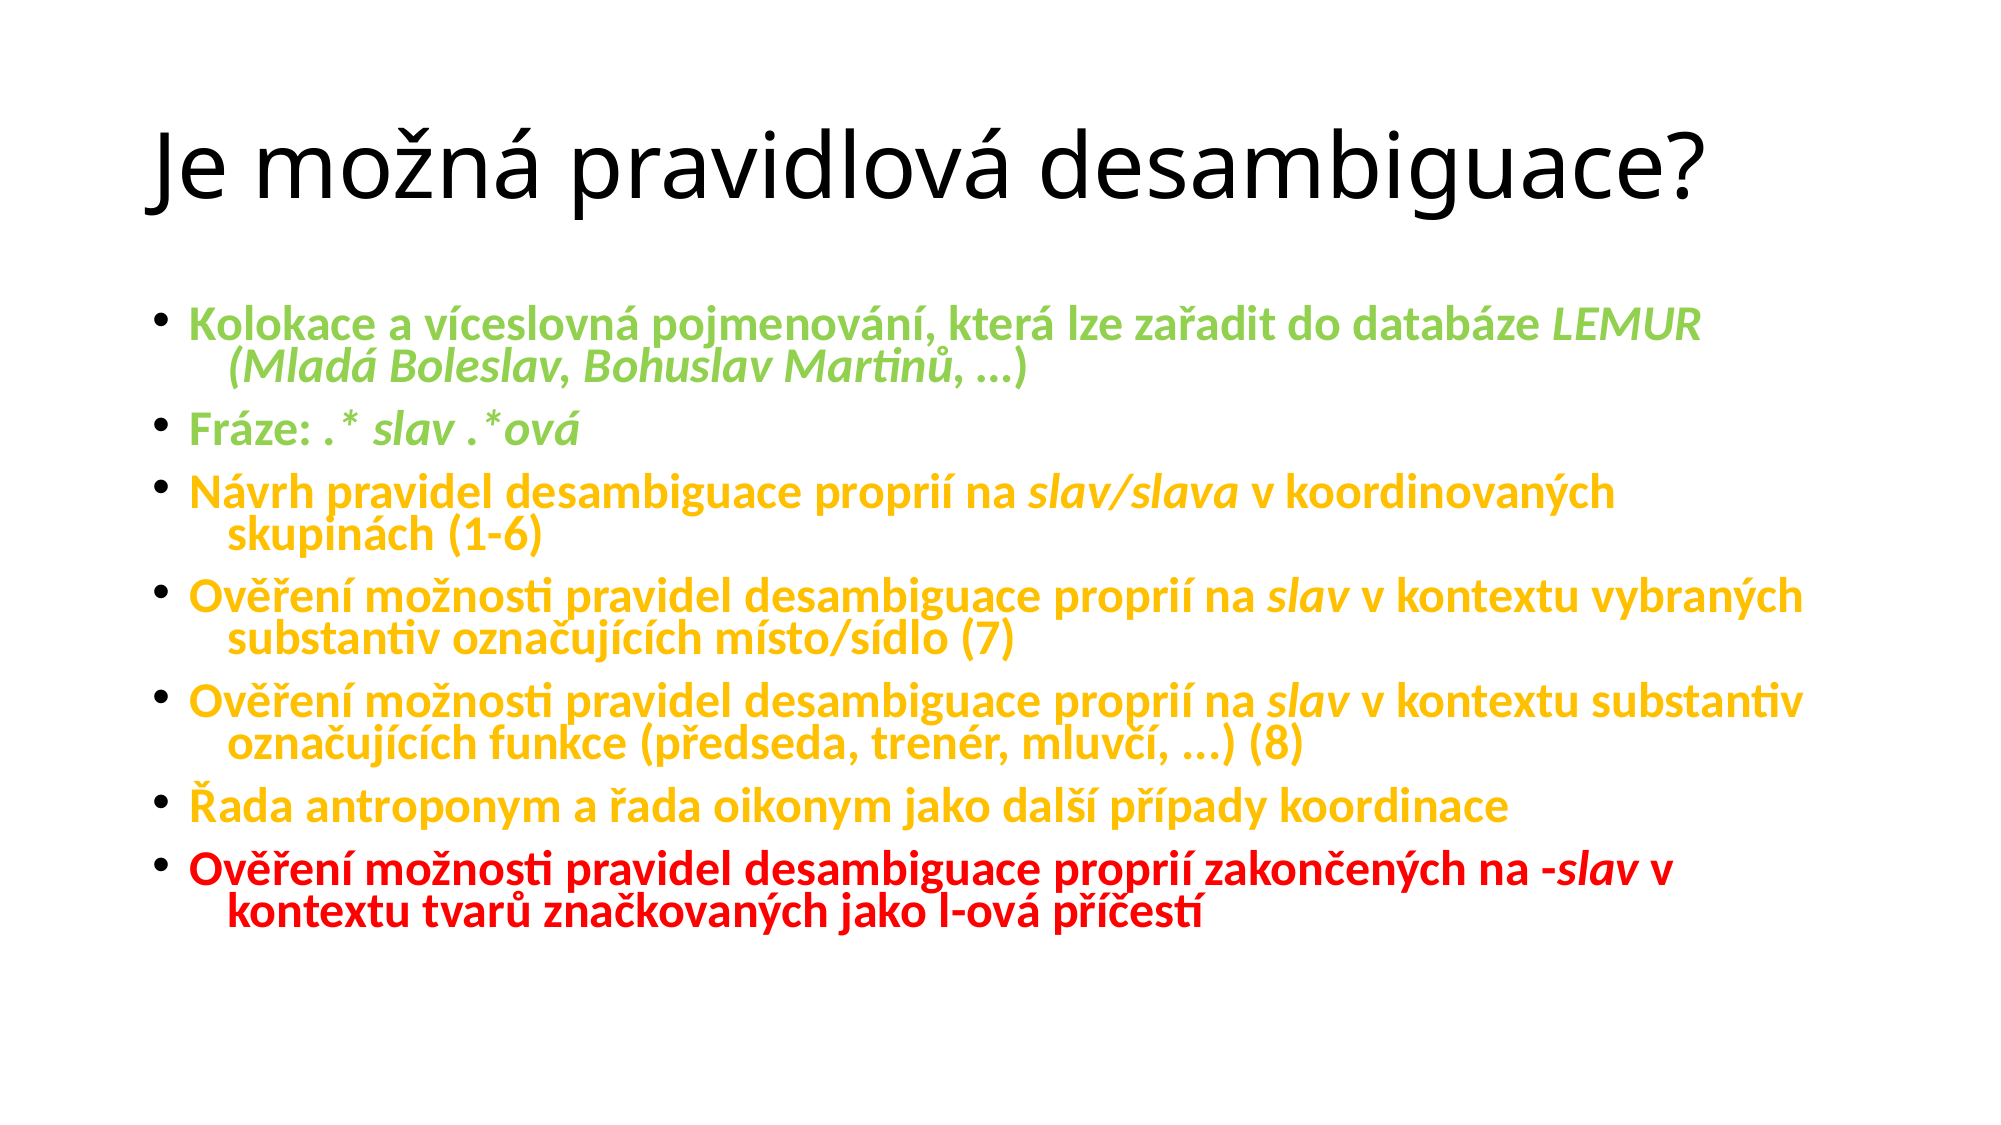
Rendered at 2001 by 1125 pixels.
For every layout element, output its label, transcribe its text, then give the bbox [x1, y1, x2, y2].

list Kolokace a víceslovná pojmenování, která lze zařadit do databáze LEMUR (Mladá Boleslav, Bohuslav Martinů, …) Fráze: .* slav .*ová Návrh pravidel desambiguace proprií na slav/slava v koordinovaných skupinách (1-6) Ověření možnosti pravidel desambiguace proprií na slav v kontextu vybraných substantiv označujících místo/sídlo (7) Ověření možnosti pravidel desambiguace proprií na slav v kontextu substantiv označujících funkce (předseda, trenér, mluvčí, ...) (8) Řada antroponym a řada oikonym jako další případy koordinace Ověření možnosti pravidel desambiguace proprií zakončených na -slav v kontextu tvarů značkovaných jako l-ová příčestí [137, 299, 1863, 1014]
title Je možná pravidlová desambiguace? [137, 59, 1863, 278]
